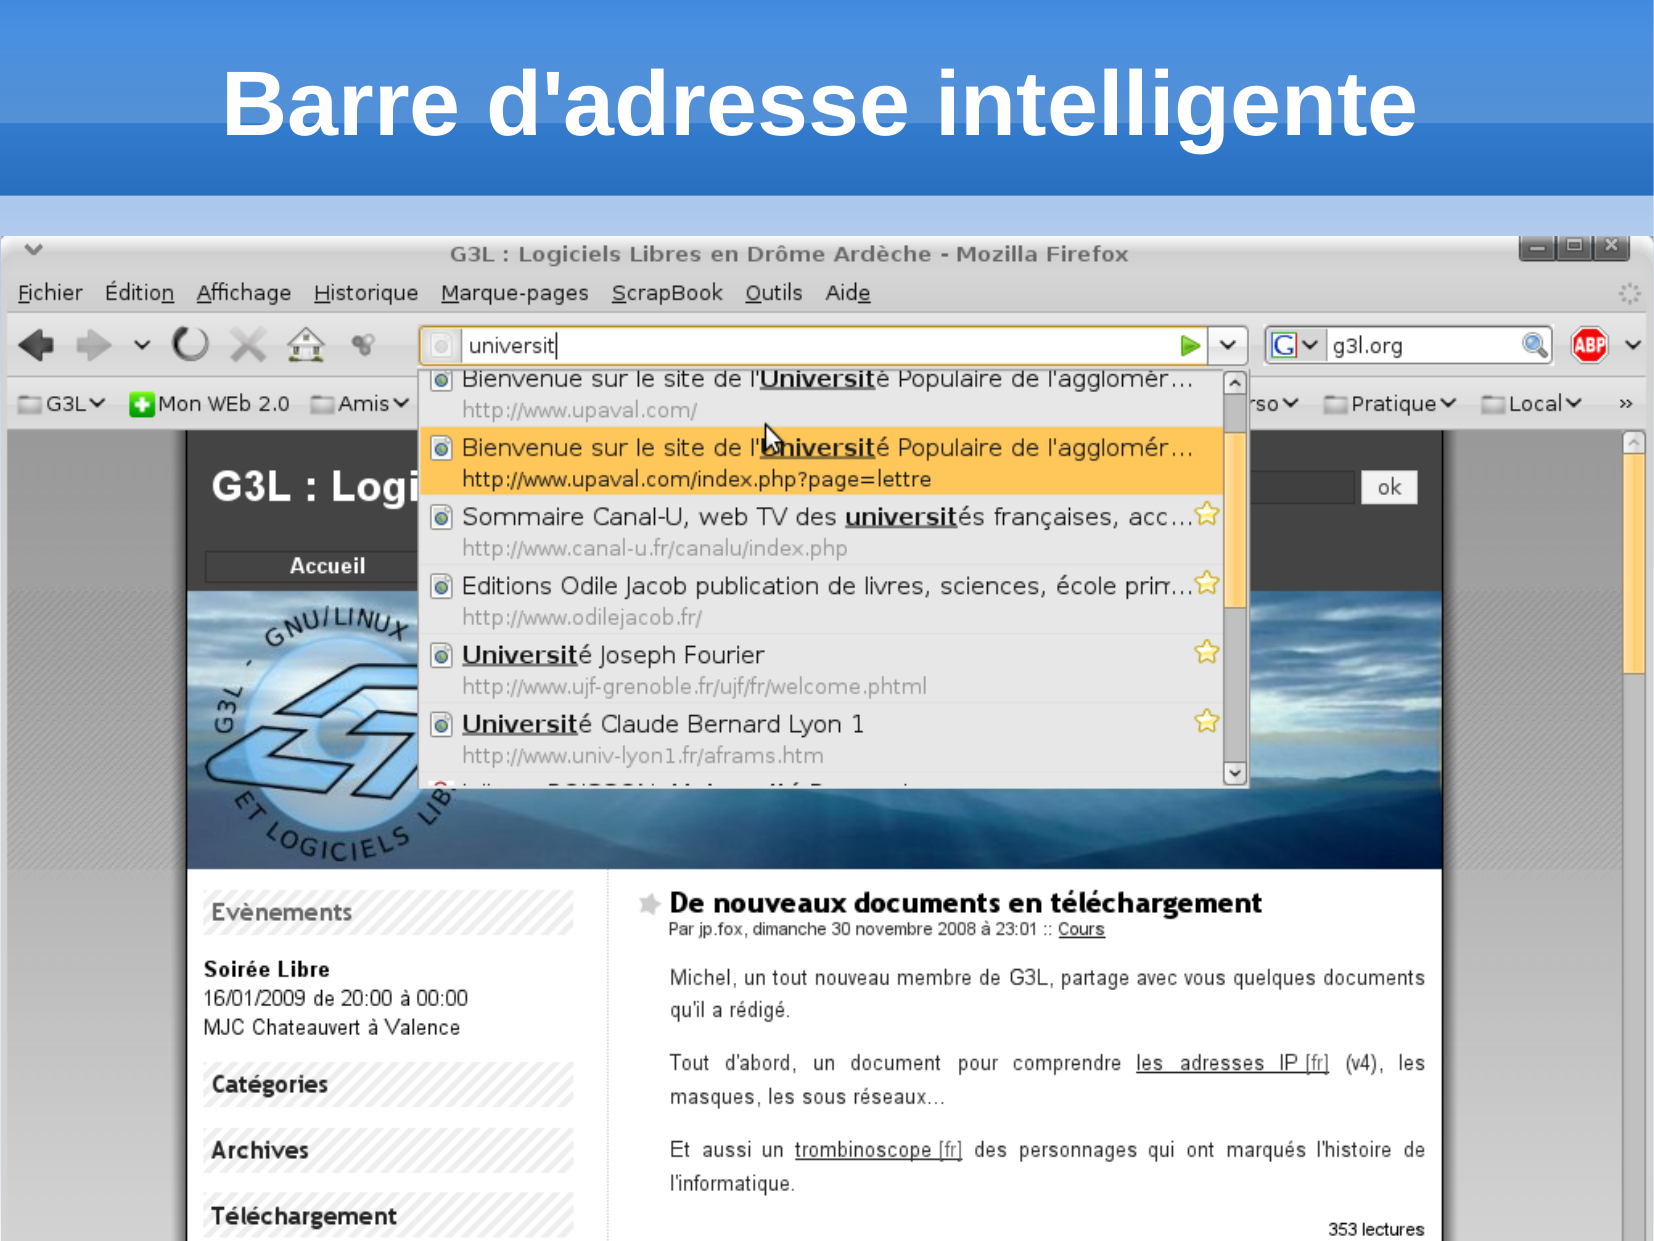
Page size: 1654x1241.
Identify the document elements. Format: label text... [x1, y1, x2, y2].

title Barre d'adresse intelligente [76, 7, 1565, 200]
picture [0, 0, 1654, 1241]
